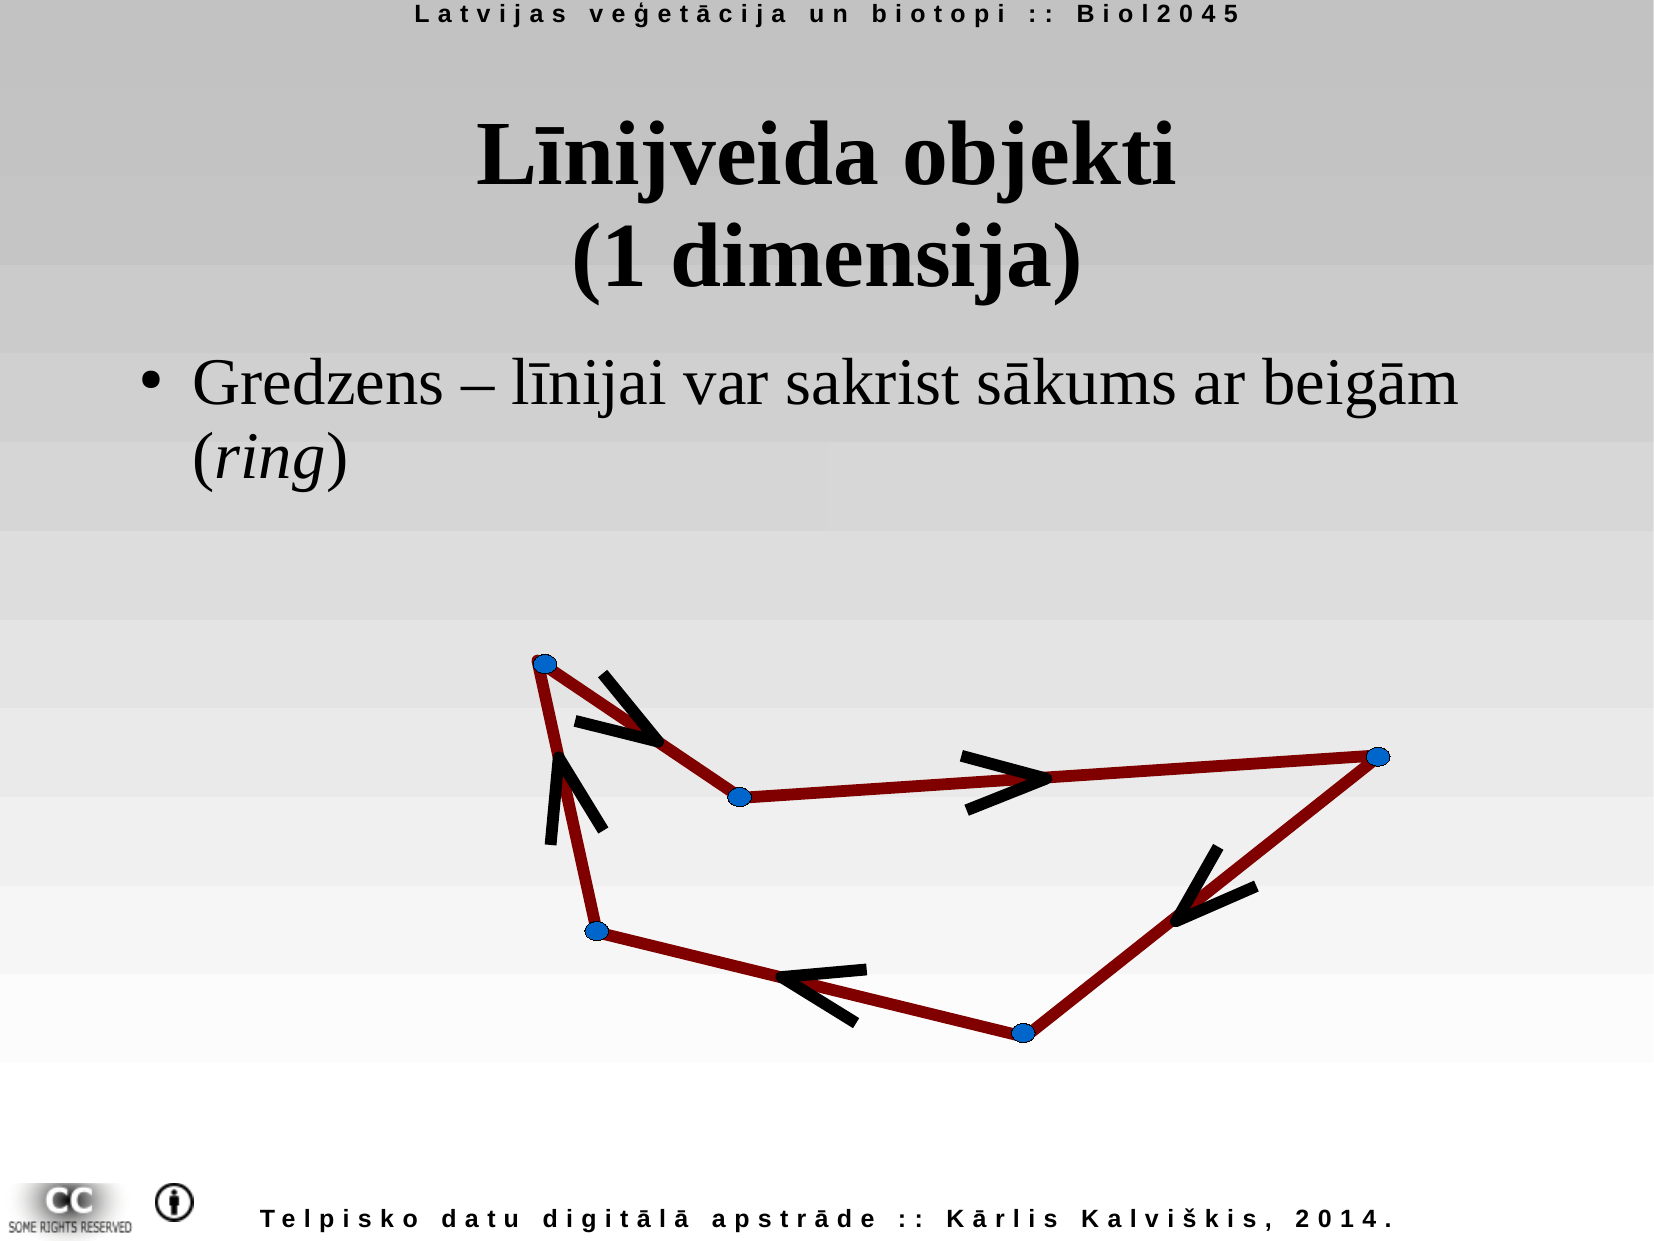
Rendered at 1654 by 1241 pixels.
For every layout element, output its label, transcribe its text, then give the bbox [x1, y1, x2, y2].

title Līnijveida objekti (1 dimensija) [121, 102, 1534, 311]
text_box [584, 921, 609, 941]
list Gredzens – līnijai var sakrist sākums ar beigām (ring) [121, 344, 1534, 1130]
text_box [1011, 1023, 1036, 1043]
text_box [727, 787, 752, 807]
picture [0, 0, 1654, 1241]
text_box [1366, 747, 1391, 767]
text_box [533, 654, 557, 674]
